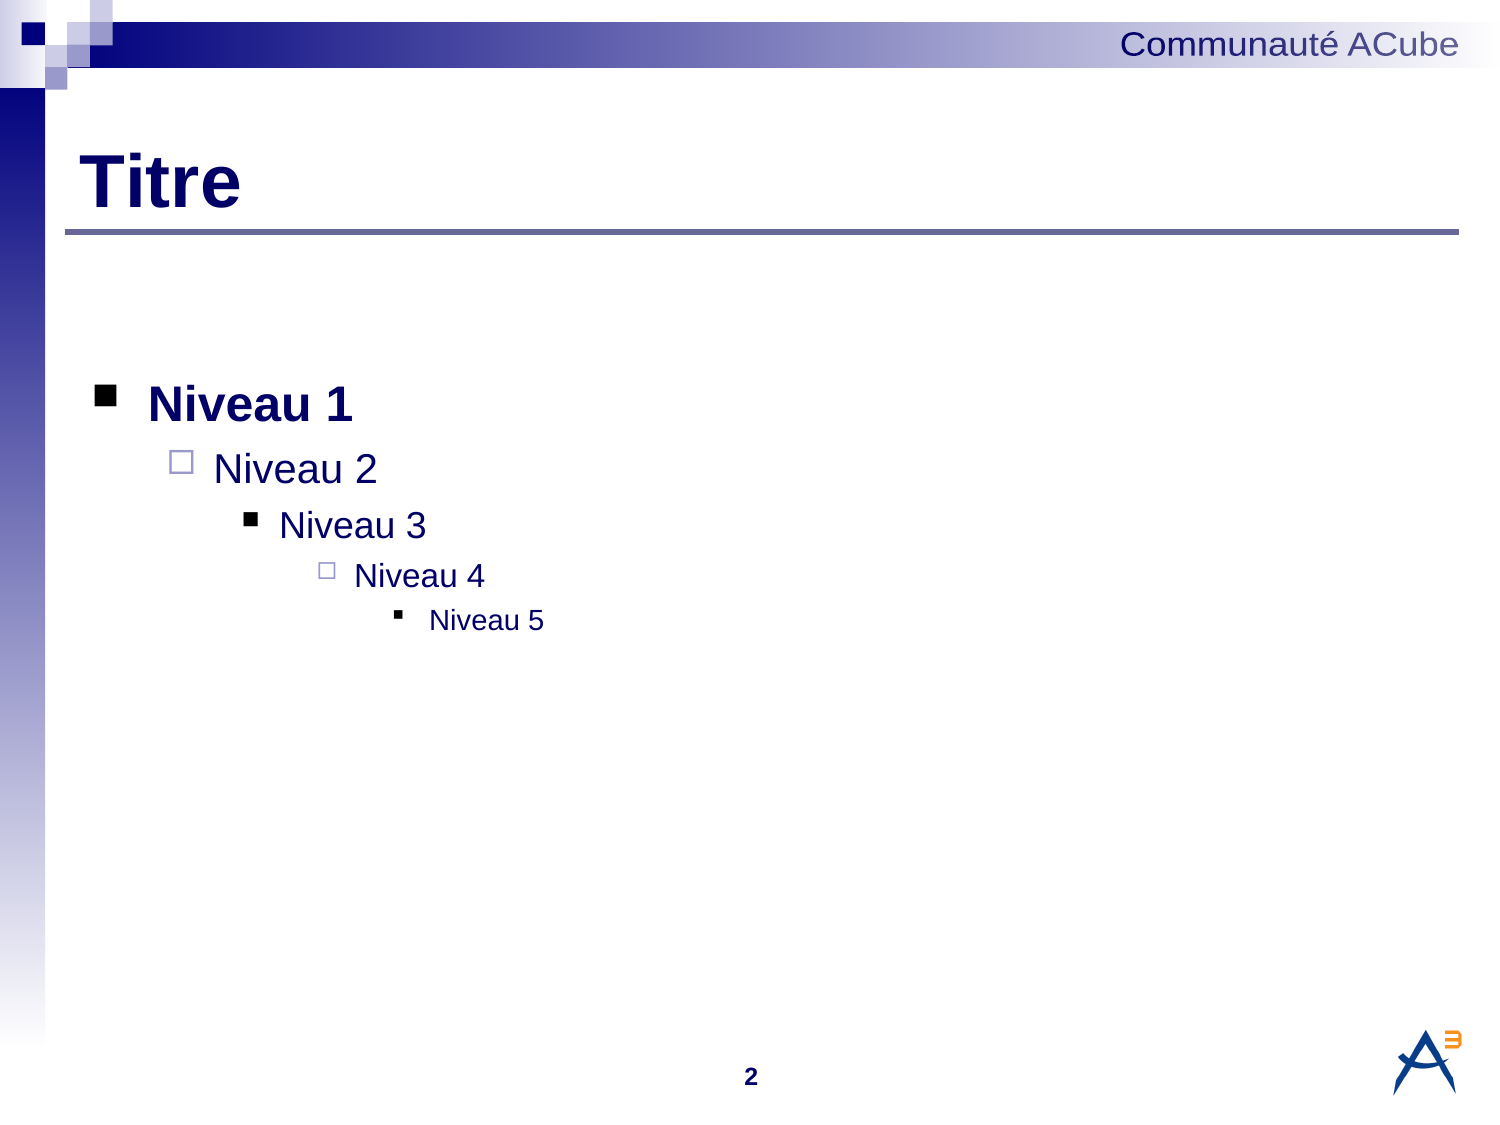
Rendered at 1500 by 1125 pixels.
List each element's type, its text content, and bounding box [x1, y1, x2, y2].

list Niveau 1 Niveau 2 Niveau 3 Niveau 4 Niveau 5 [76, 290, 1459, 1000]
picture [1387, 1024, 1468, 1103]
title Titre [64, 80, 1459, 274]
